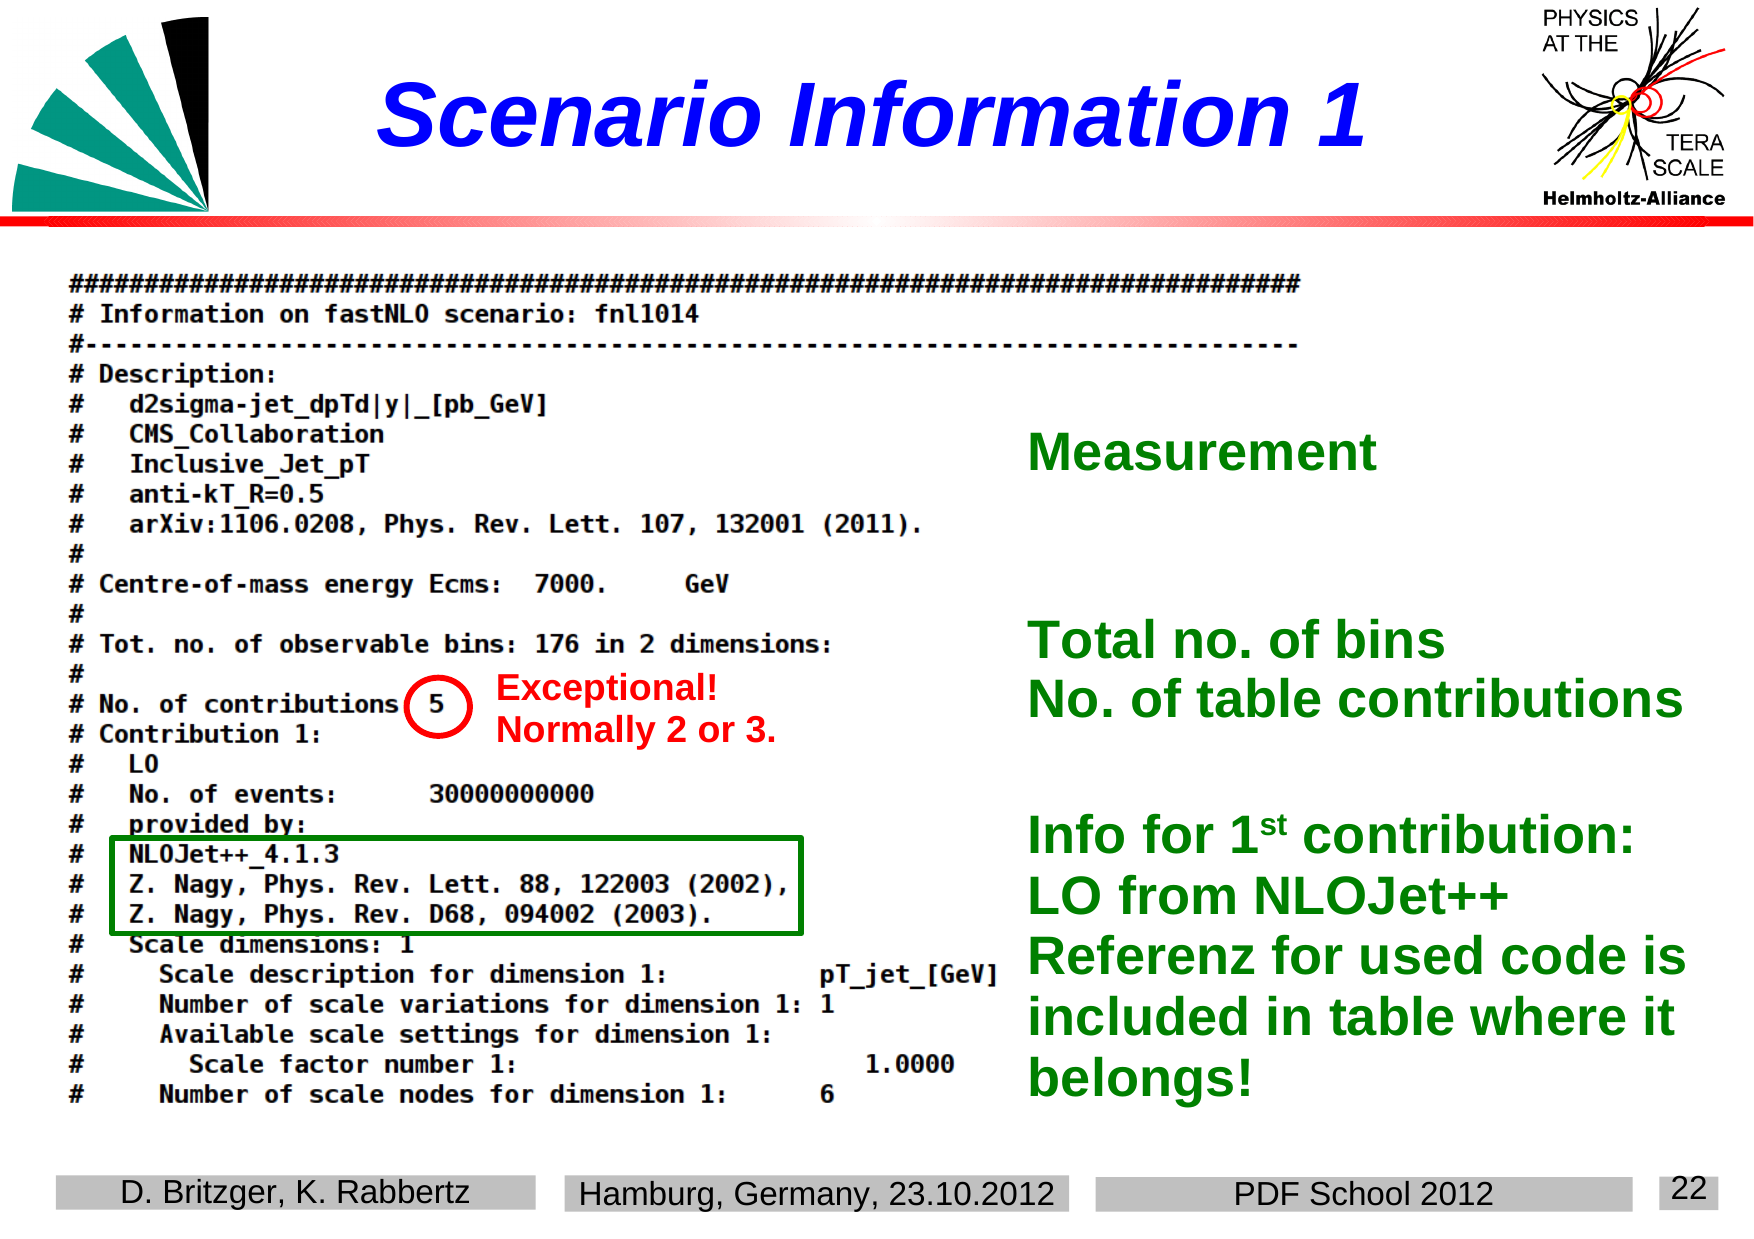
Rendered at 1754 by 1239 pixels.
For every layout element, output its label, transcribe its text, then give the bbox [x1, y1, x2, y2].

title Scenario Information 1 [220, 22, 1525, 207]
picture [12, 17, 209, 214]
text_box Total no. of bins [1015, 604, 1459, 663]
text_box No. of table contributions [1015, 663, 1698, 736]
text_box Exceptional! Normally 2 or 3. [484, 660, 789, 757]
picture [64, 269, 1308, 1108]
picture [1524, 0, 1742, 216]
text_box Measurement [1015, 415, 1441, 488]
text_box Info for 1st contribution: LO from NLOJet++ Referenz for used code is included in table where it belongs! [1015, 798, 1701, 1116]
